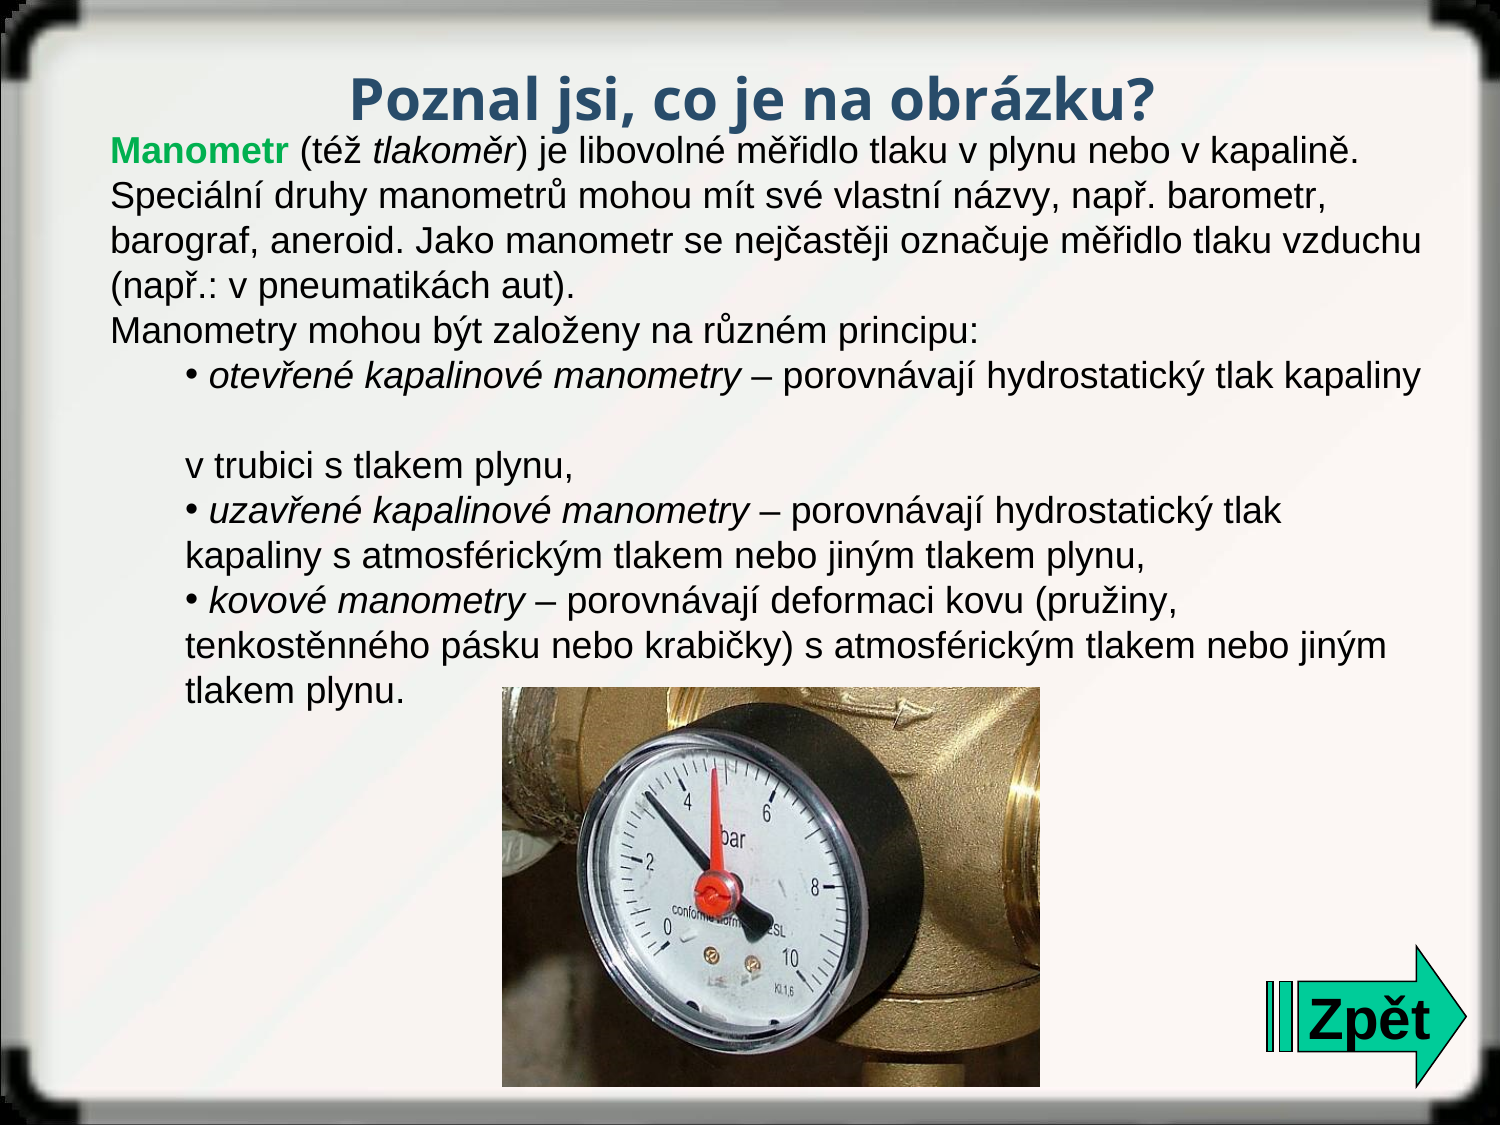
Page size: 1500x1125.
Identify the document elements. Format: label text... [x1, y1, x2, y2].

picture [340, 688, 347, 699]
picture [380, 688, 389, 701]
text_box Zpět [1267, 981, 1273, 1052]
picture [0, 0, 1500, 1125]
text_box Manometr (též tlakoměr) je libovolné měřidlo tlaku v plynu nebo v kapalině. Speciální druhy manometrů mohou mít své vlastní názvy, např. barometr, barograf, aneroid. Jako manometr se nejčastěji označuje měřidlo tlaku vzduchu (např.: v pneumatikách aut). Manometry mohou být založeny na různém principu: otevřené kapalinové manometry ‒ porovnávají hydrostatický tlak kapaliny v trubici s tlakem plynu, uzavřené kapalinové manometry ‒ porovnávají hydrostatický tlak kapaliny s atmosférickým tlakem nebo jiným tlakem plynu, kovové manometry ‒ porovnávají deformaci kovu (pružiny, tenkostěnného pásku nebo krabičky) s atmosférickým tlakem nebo jiným tlakem plynu. [95, 148, 1445, 688]
text_box Zpět [1298, 946, 1467, 1087]
text_box Zpět [1279, 981, 1292, 1052]
picture [208, 693, 218, 701]
text_box Poznal jsi, co je na obrázku? [89, 0, 1415, 194]
picture [311, 688, 321, 701]
